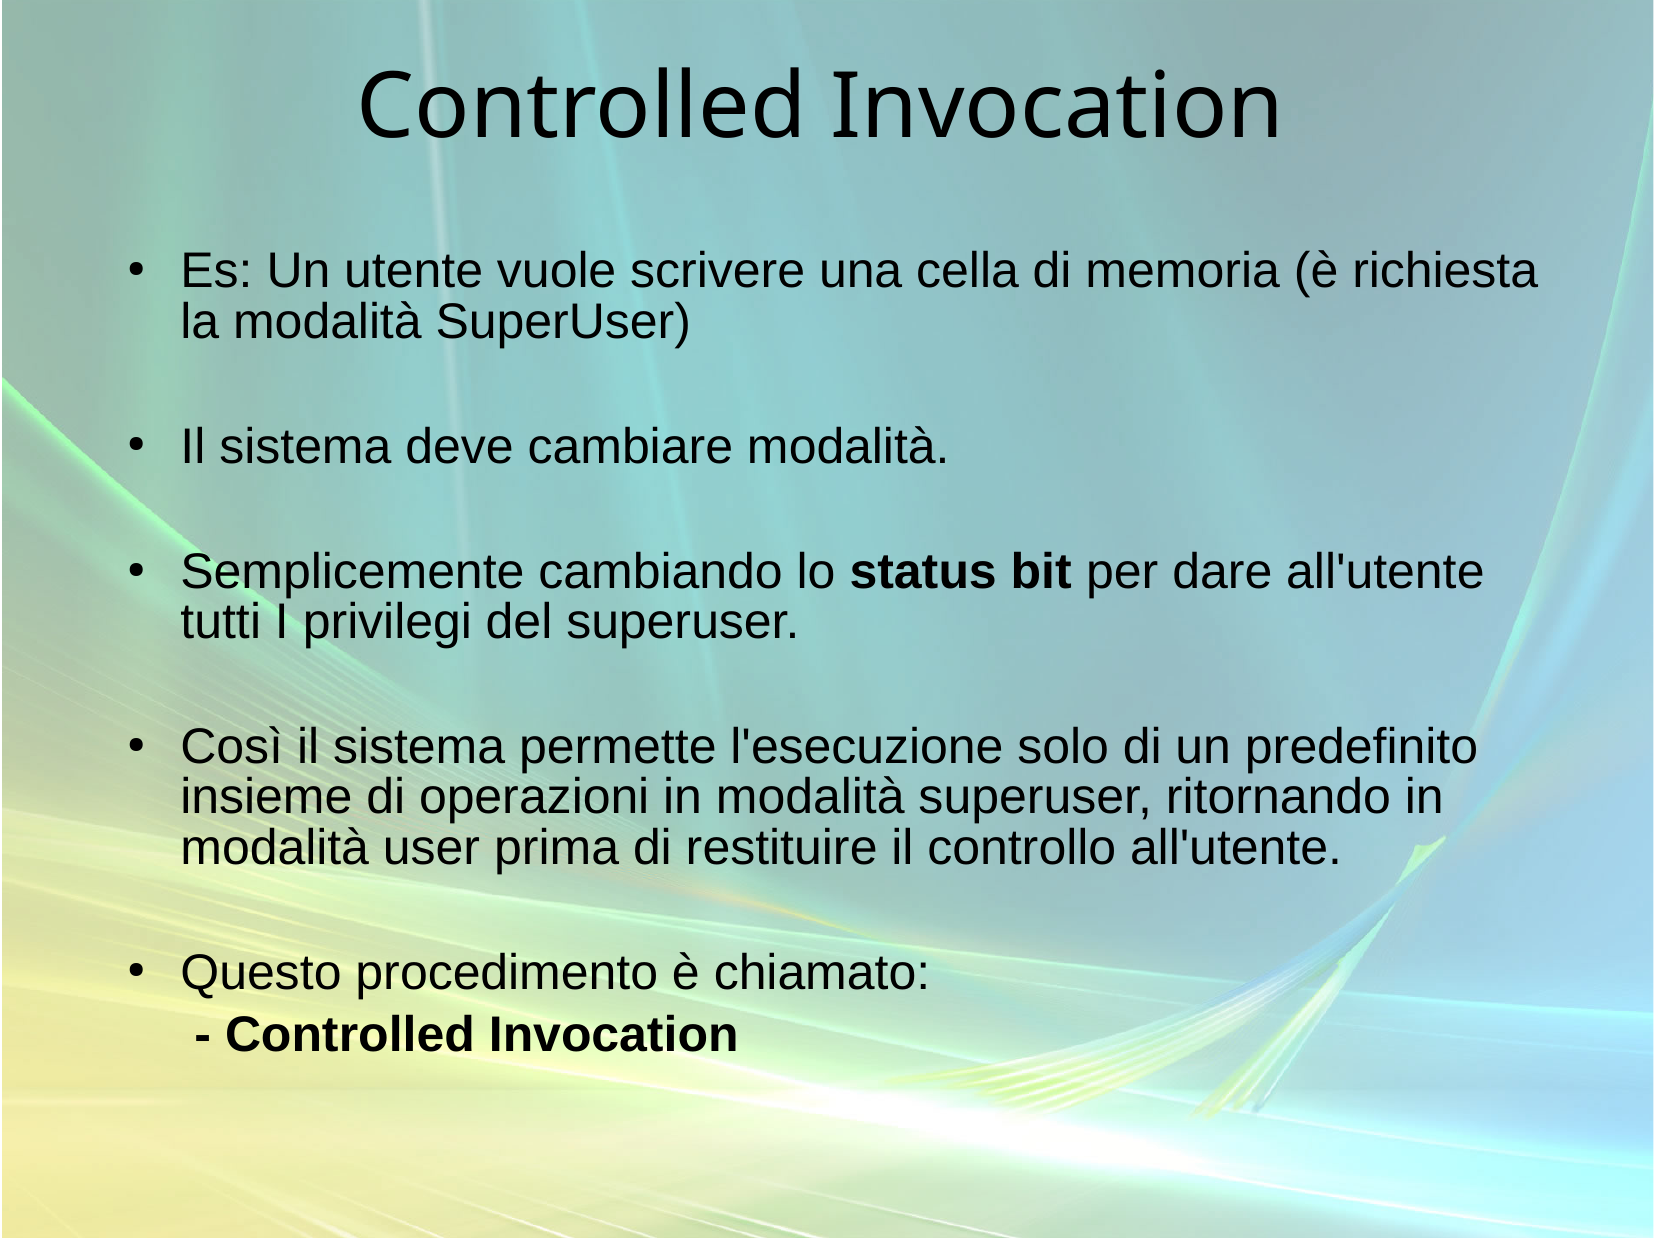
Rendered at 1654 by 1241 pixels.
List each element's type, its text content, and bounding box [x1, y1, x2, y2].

list Es: Un utente vuole scrivere una cella di memoria (è richiesta la modalità SuperUser) Il sistema deve cambiare modalità. Semplicemente cambiando lo status bit per dare all'utente tutti I privilegi del superuser. Così il sistema permette l'esecuzione solo di un predefinito insieme di operazioni in modalità superuser, ritornando in modalità user prima di restituire il controllo all'utente. Questo procedimento è chiamato: - Controlled Invocation [94, 240, 1565, 1182]
title Controlled Invocation [183, 8, 1459, 197]
picture [2, 0, 1654, 1238]
